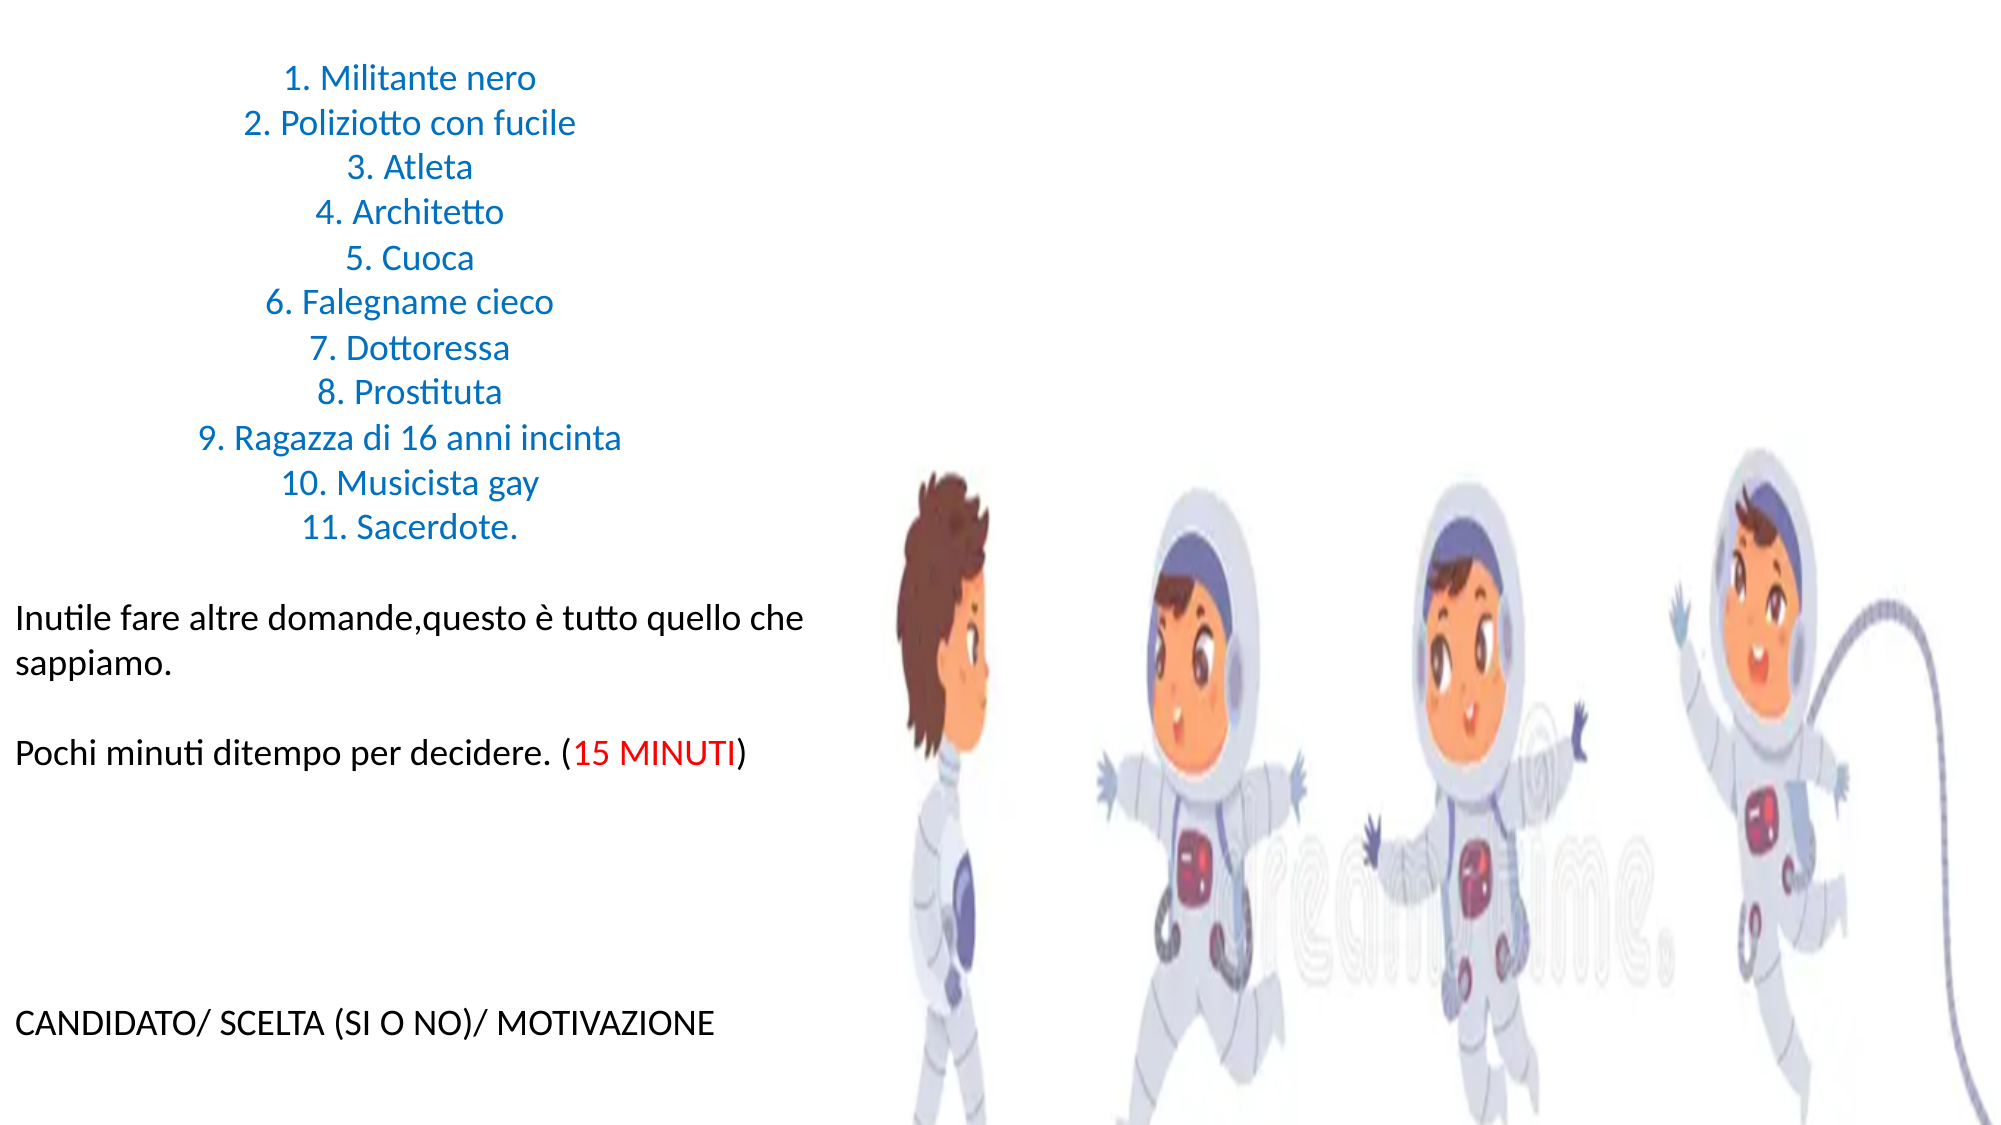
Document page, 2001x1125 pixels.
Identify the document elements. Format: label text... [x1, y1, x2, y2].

text_box 1. Militante nero 2. Poliziotto con fucile 3. Atleta 4. Architetto 5. Cuoca 6. Falegname cieco 7. Dottoressa 8. Prostituta 9. Ragazza di 16 anni incinta 10. Musicista gay 11. Sacerdote. Inutile fare altre domande,questo è tutto quello che sappiamo. Pochi minuti ditempo per decidere. (15 MINUTI) CANDIDATO/ SCELTA (SI O NO)/ MOTIVAZIONE [0, 0, 886, 1061]
picture [854, 351, 2000, 1125]
